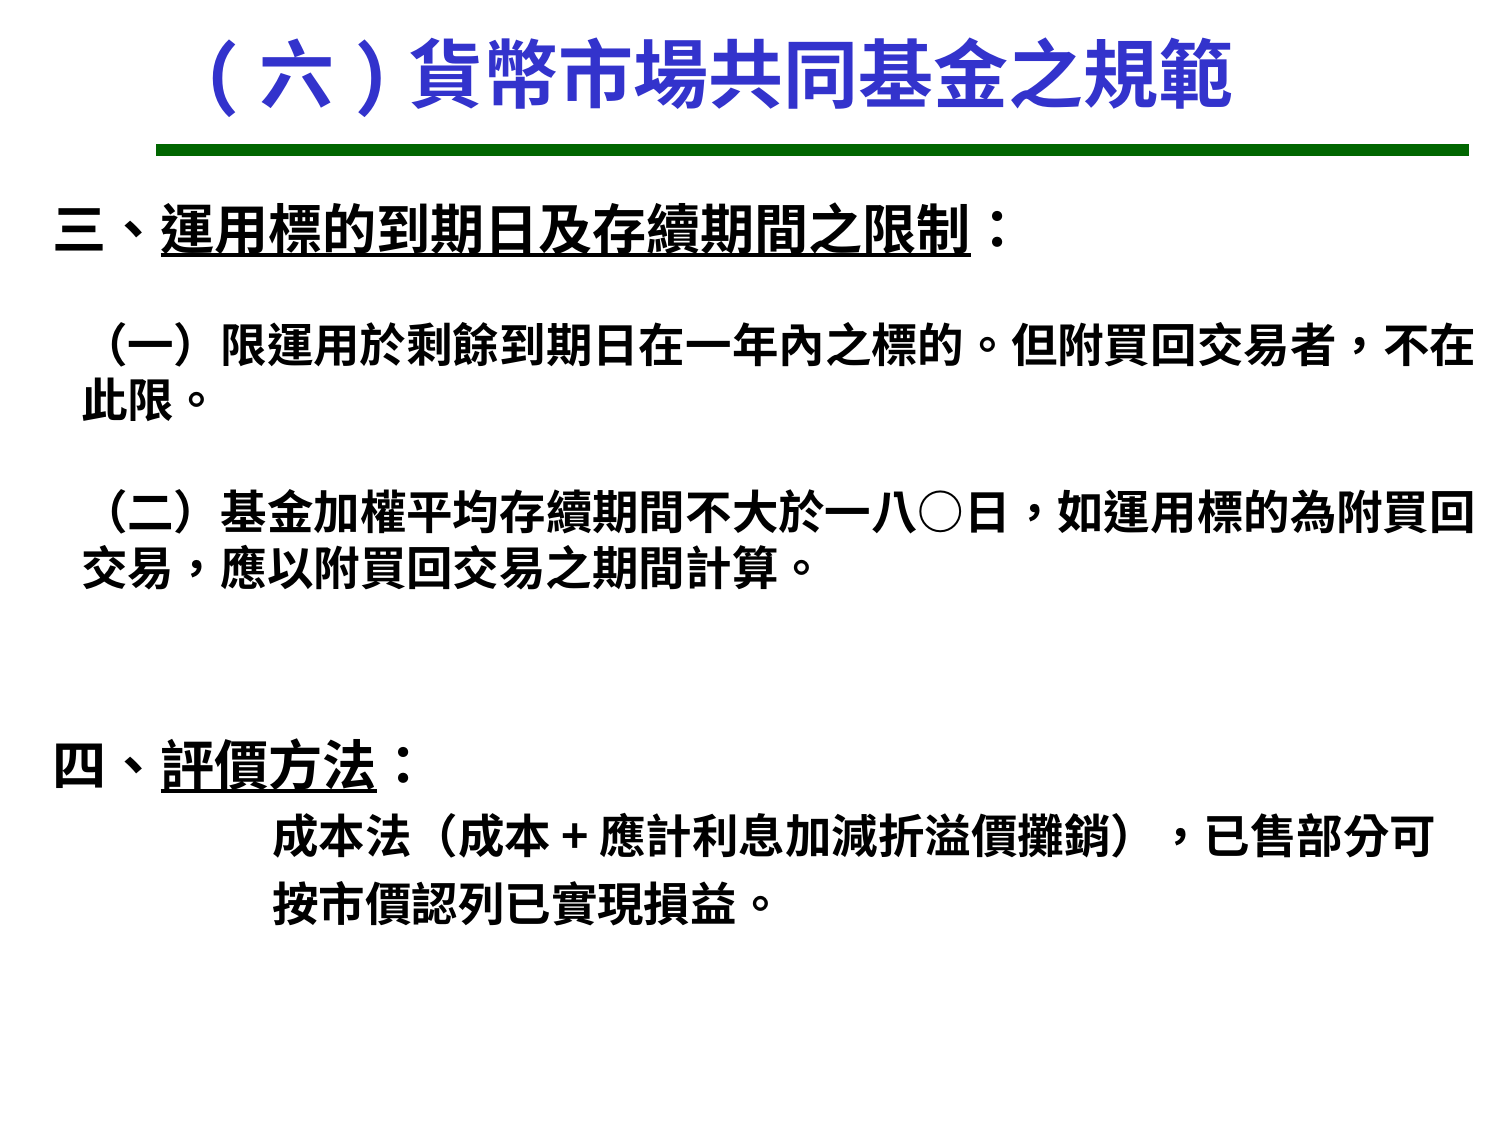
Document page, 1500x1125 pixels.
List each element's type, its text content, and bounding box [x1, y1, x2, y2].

text_box (六)貨幣市場共同基金之規範 [0, 0, 1400, 125]
text_box 三、運用標的到期日及存續期間之限制： （一）限運用於剩餘到期日在一年內之標的。但附買回交易者，不在此限。 （二）基金加權平均存續期間不大於一八○日，如運用標的為附買回交易，應以附買回交易之期間計算。 四、評價方法： 成本法（成本+應計利息加減折溢價攤銷），已售部分可 按市價認列已實現損益。 [37, 187, 1500, 951]
